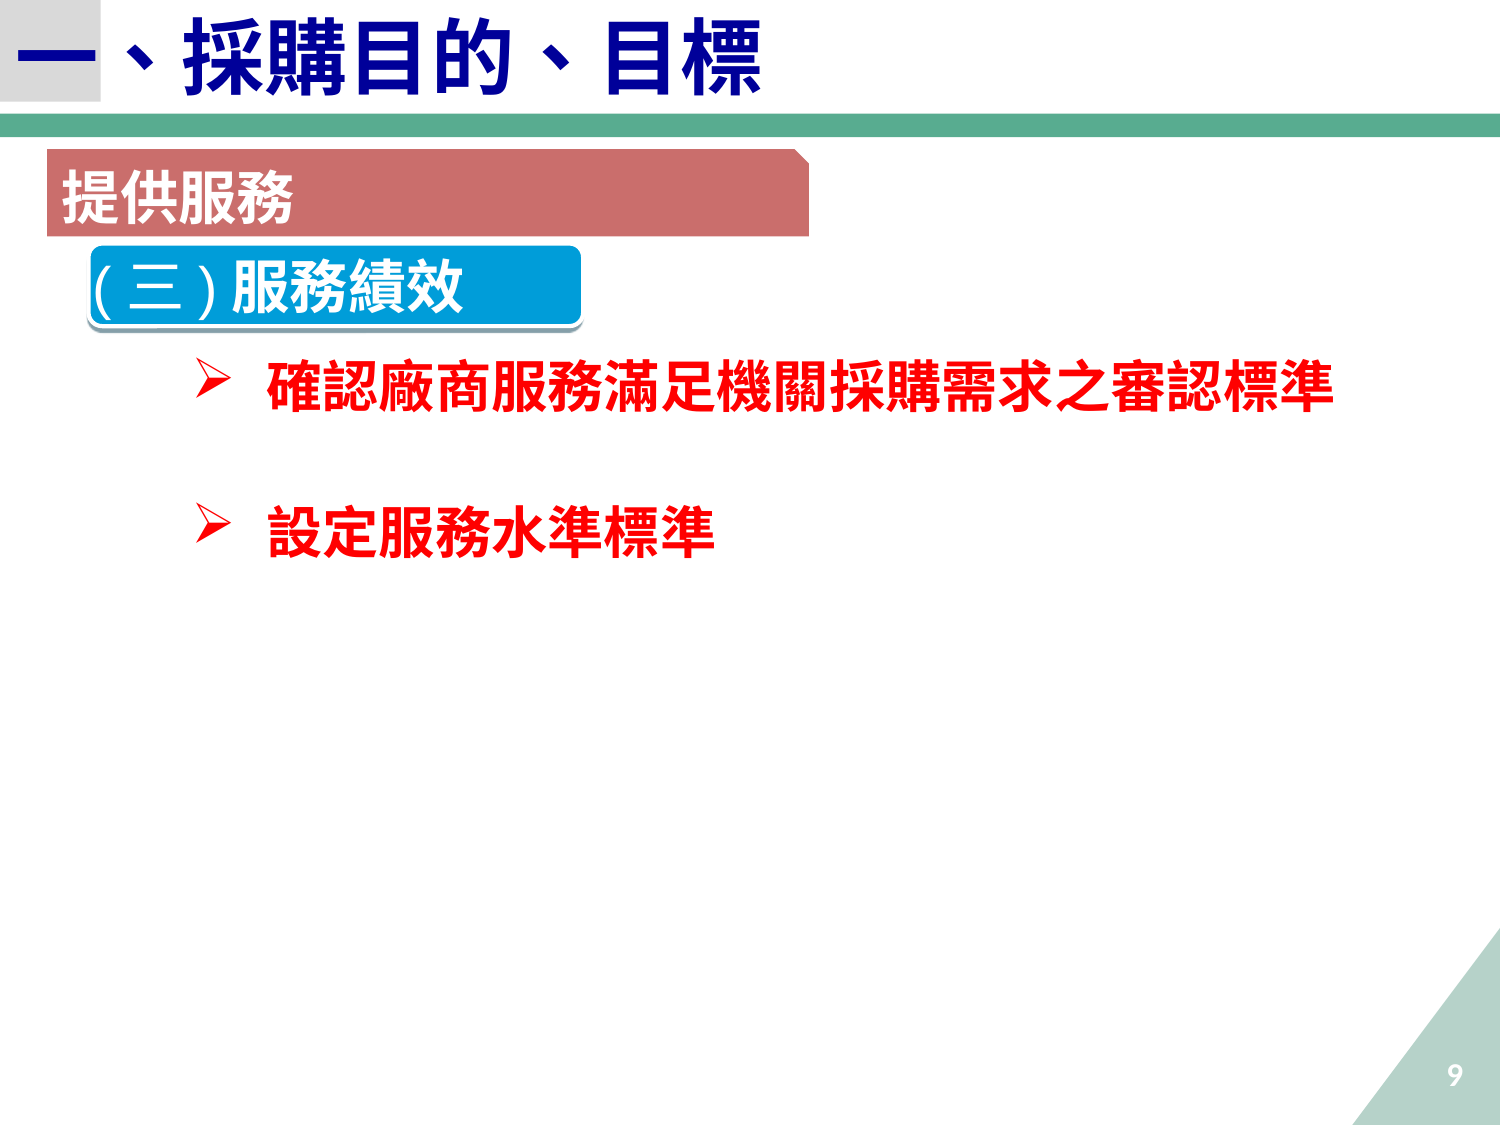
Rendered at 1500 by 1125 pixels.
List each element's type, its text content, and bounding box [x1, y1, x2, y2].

text_box [0, 113, 1500, 138]
text_box [1352, 927, 1500, 1125]
text_box (三)服務績效 [88, 243, 584, 327]
slide_number <編號> [1128, 1042, 1478, 1103]
text_box 提供服務 [47, 149, 809, 237]
text_box 一、採購目的、目標 [0, 0, 1465, 113]
text_box 確認廠商服務滿足機關採購需求之審認標準 設定服務水準標準 [0, 265, 1376, 645]
